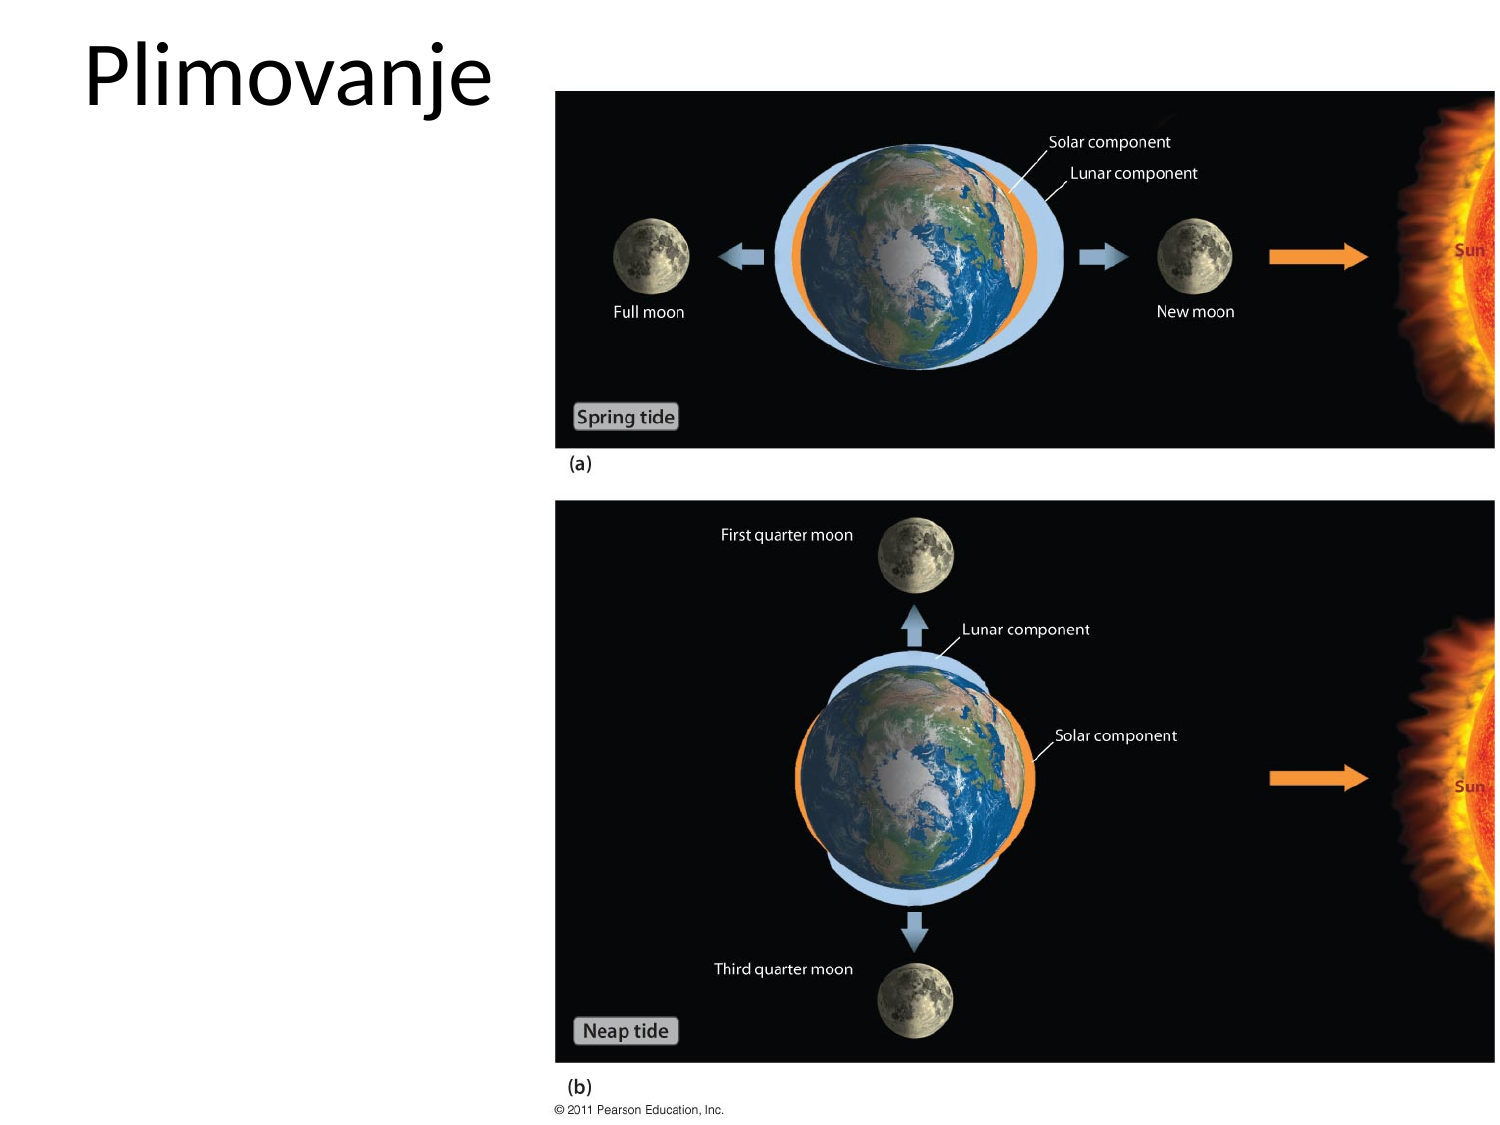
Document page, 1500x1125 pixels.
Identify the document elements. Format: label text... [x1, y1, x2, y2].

picture [549, 85, 1500, 1125]
title Plimovanje [29, 0, 550, 138]
